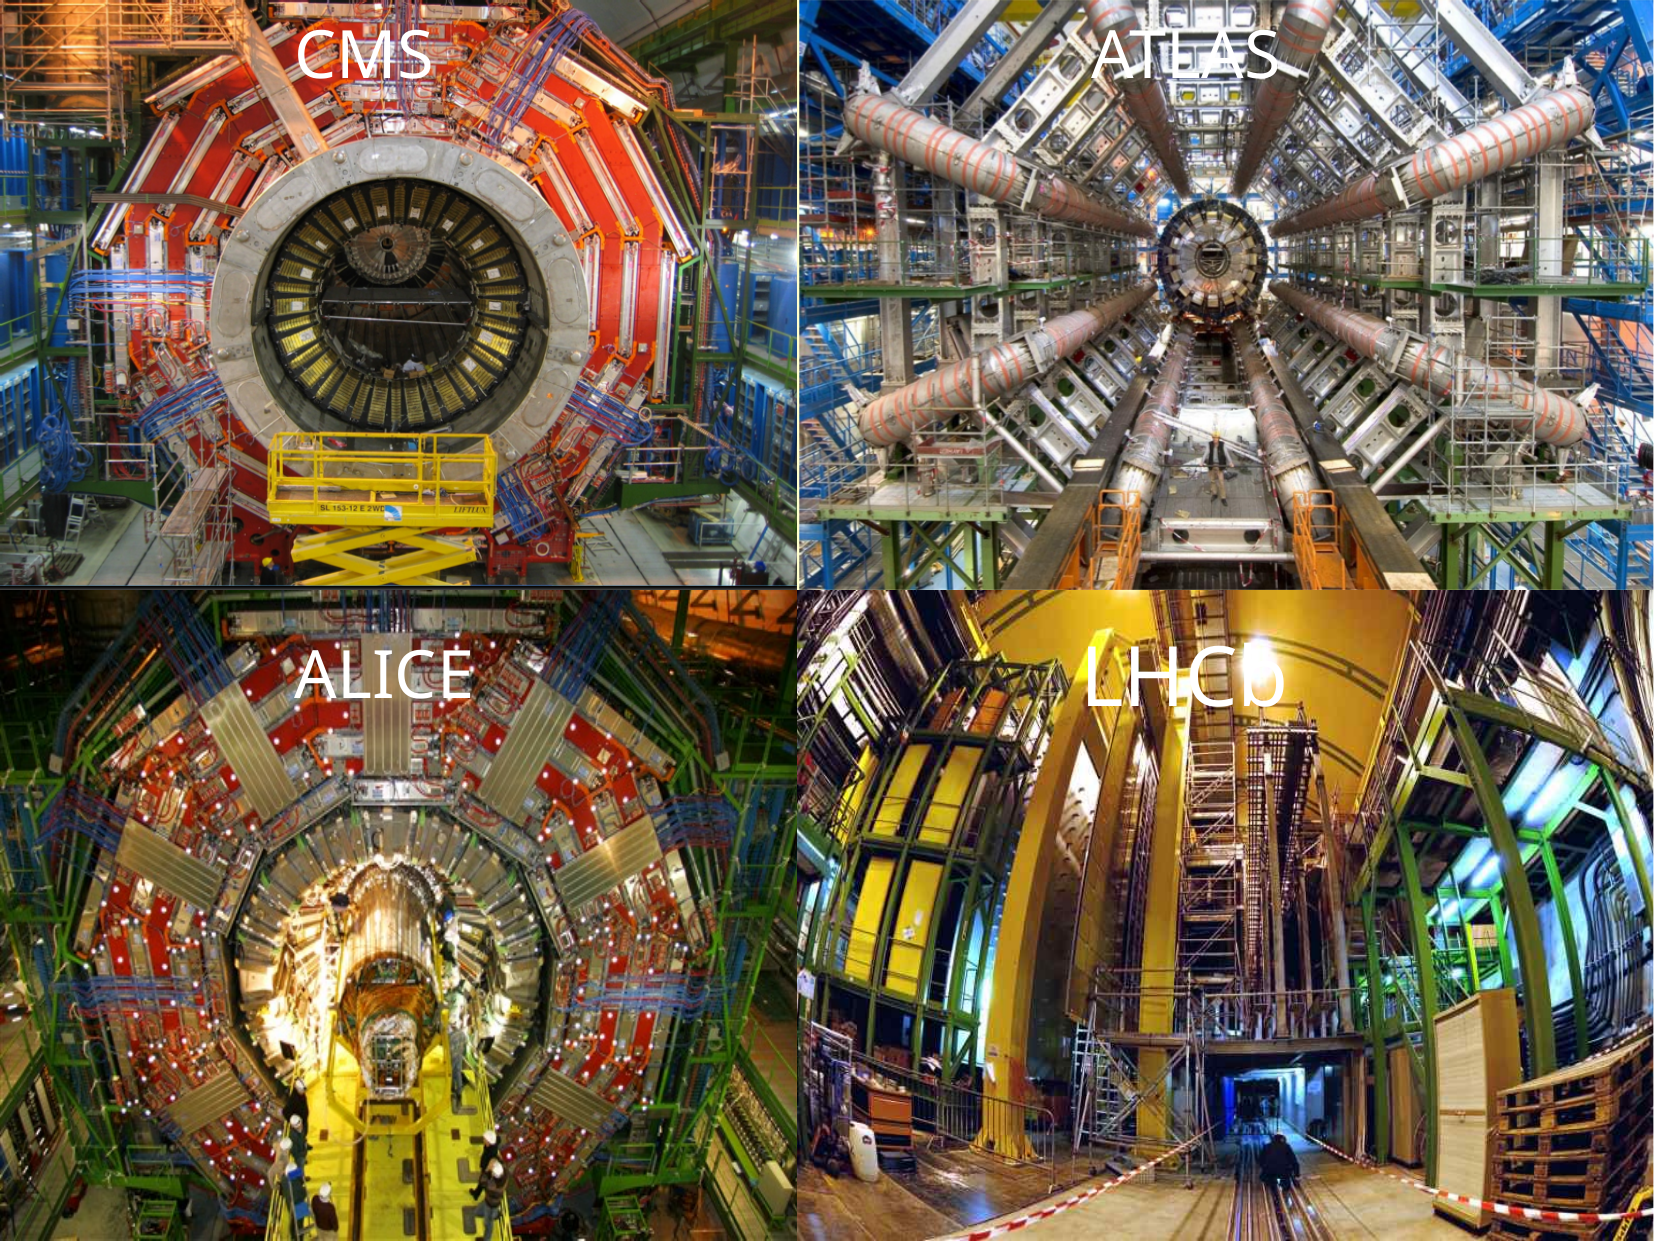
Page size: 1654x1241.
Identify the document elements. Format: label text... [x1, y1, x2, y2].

text_box ATLAS [1077, 0, 1654, 217]
text_box ALICE [279, 620, 869, 837]
picture [0, 0, 1654, 1241]
text_box CMS [279, 0, 869, 217]
text_box LHCb [1065, 610, 1654, 827]
